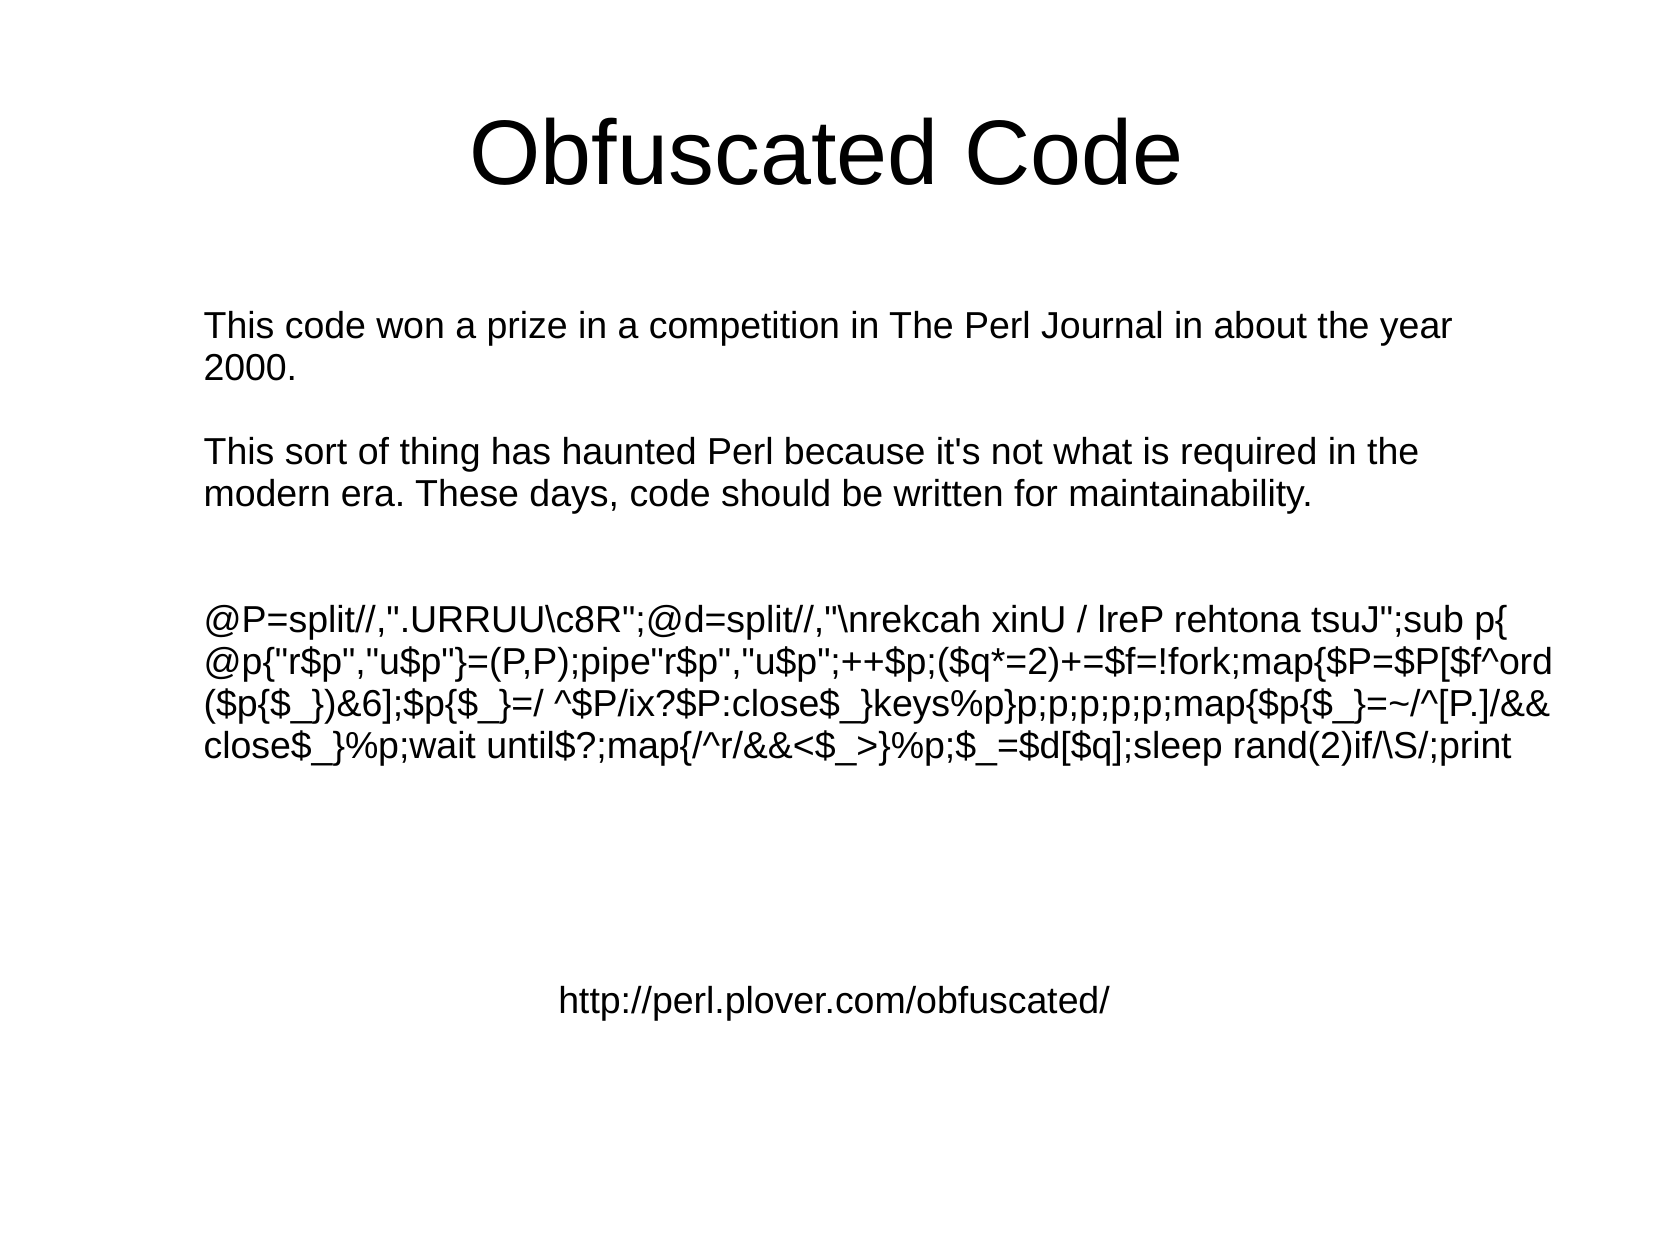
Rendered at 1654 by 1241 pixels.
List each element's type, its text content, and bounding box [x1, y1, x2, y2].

title Obfuscated Code [82, 49, 1571, 257]
text_box http://perl.plover.com/obfuscated/ [543, 972, 1125, 1029]
text_box This code won a prize in a competition in The Perl Journal in about the year 2000. This sort of thing has haunted Perl because it's not what is required in the modern era. These days, code should be written for maintainability. @P=split//,".URRUU\c8R";@d=split//,"\nrekcah xinU / lreP rehtona tsuJ";sub p{ @p{"r$p","u$p"}=(P,P);pipe"r$p","u$p";++$p;($q*=2)+=$f=!fork;map{$P=$P[$f^ord ($p{$_})&6];$p{$_}=/ ^$P/ix?$P:close$_}keys%p}p;p;p;p;p;map{$p{$_}=~/^[P.]/&& close$_}%p;wait until$?;map{/^r/&&<$_>}%p;$_=$d[$q];sleep rand(2)if/\S/;print [188, 296, 1569, 774]
